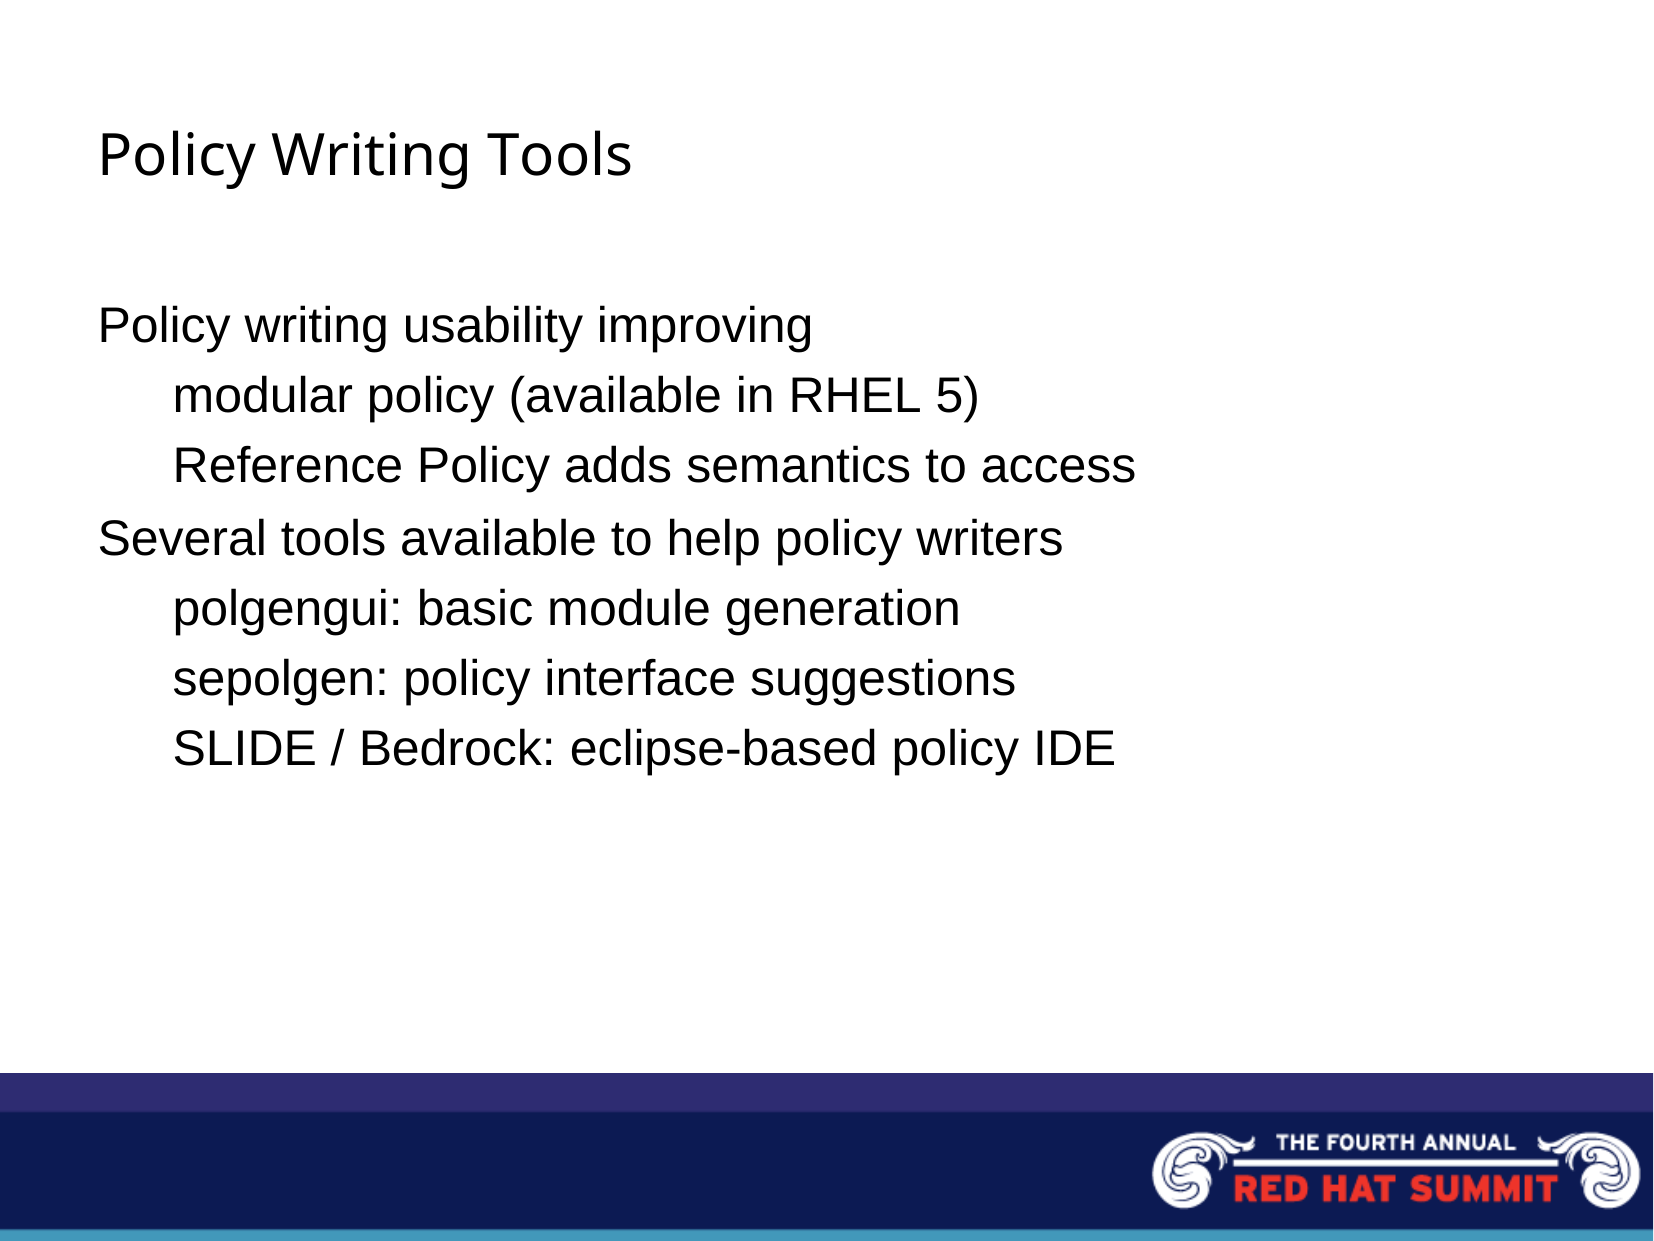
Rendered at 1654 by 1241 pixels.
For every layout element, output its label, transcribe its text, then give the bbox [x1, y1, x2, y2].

list Policy writing usability improving modular policy (available in RHEL 5) Reference Policy adds semantics to access Several tools available to help policy writers polgengui: basic module generation sepolgen: policy interface suggestions SLIDE / Bedrock: eclipse-based policy IDE [82, 289, 1571, 1185]
title Policy Writing Tools [82, 49, 1571, 257]
picture [0, 1073, 1654, 1241]
